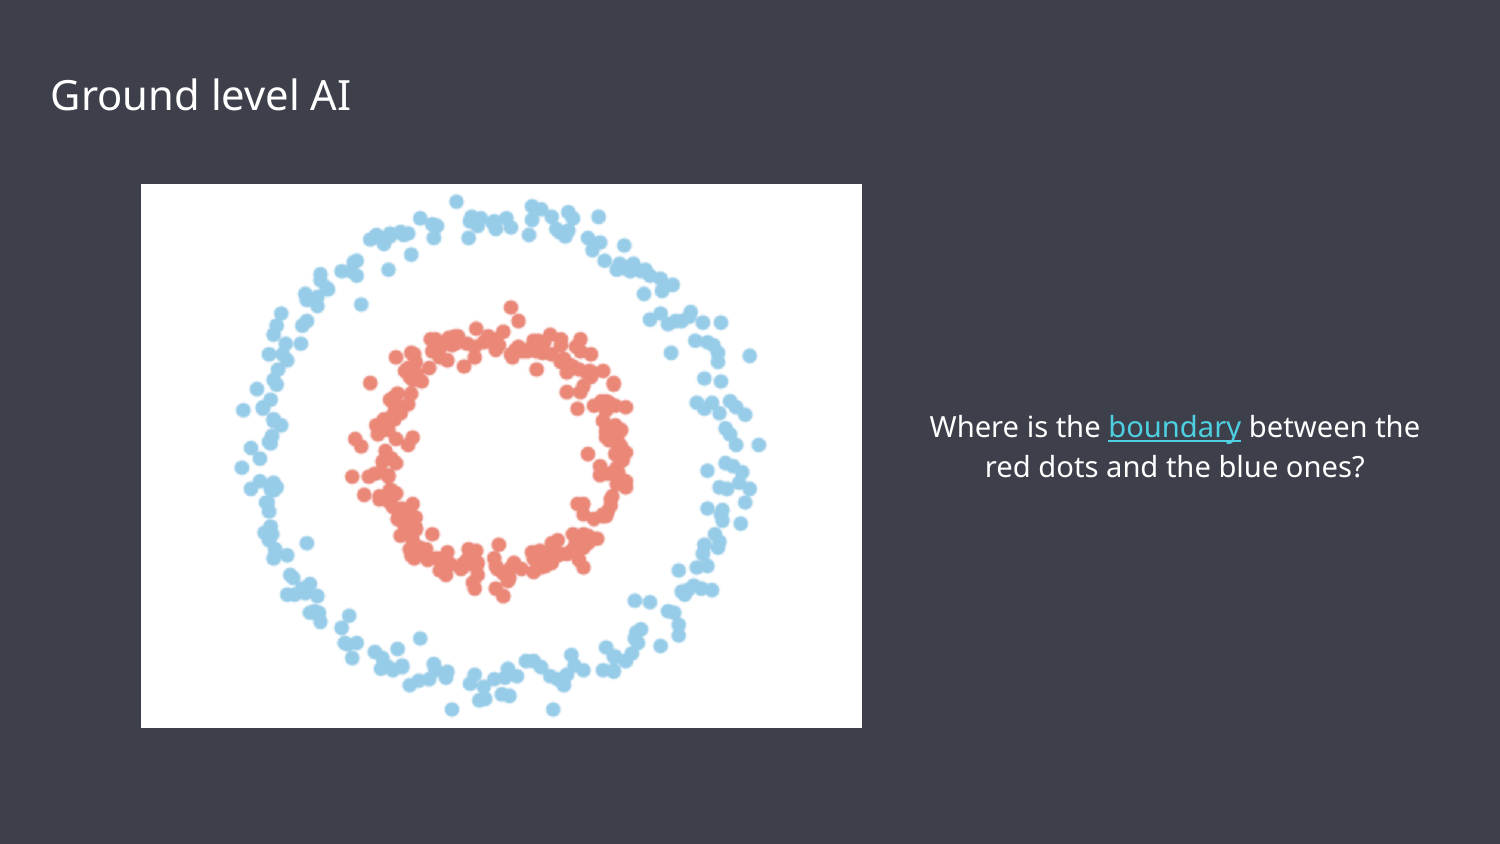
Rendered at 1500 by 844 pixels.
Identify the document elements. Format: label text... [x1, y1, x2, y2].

text_box Ground level AI [35, 53, 460, 120]
text_box Where is the boundary between the red dots and the blue ones? [903, 393, 1447, 519]
picture [141, 184, 862, 728]
